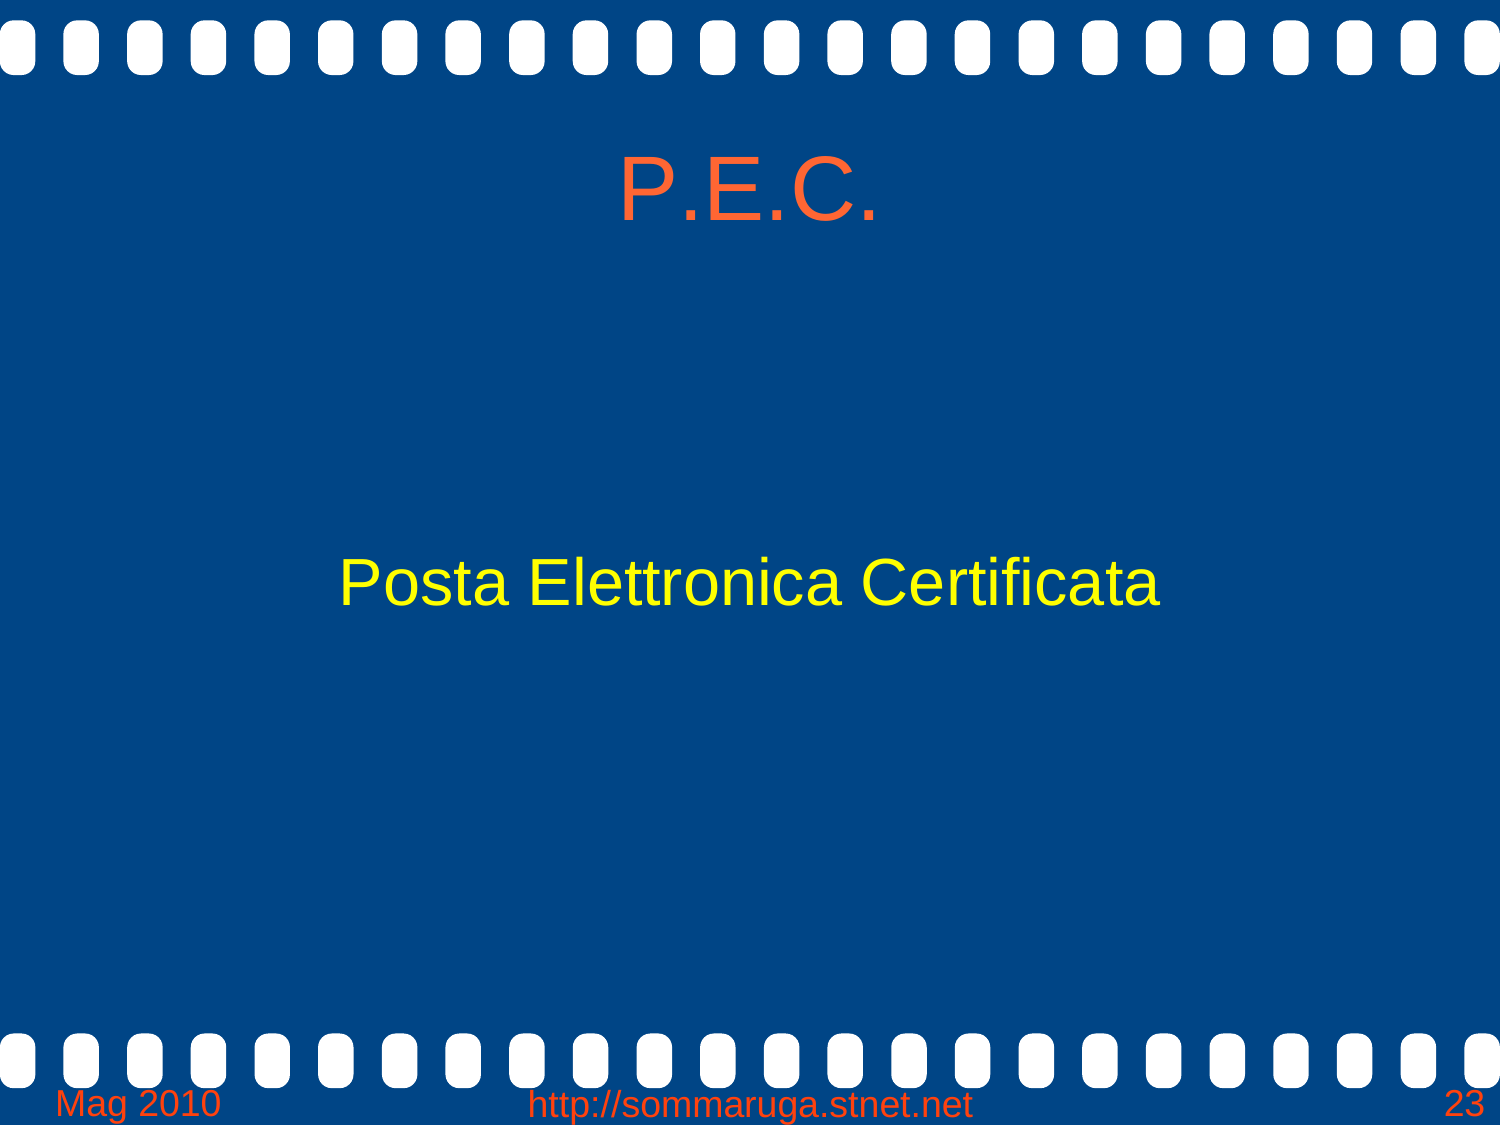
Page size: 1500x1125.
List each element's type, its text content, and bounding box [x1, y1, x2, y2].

list Posta Elettronica Certificata [75, 290, 1426, 1021]
title P.E.C. [75, 58, 1426, 290]
